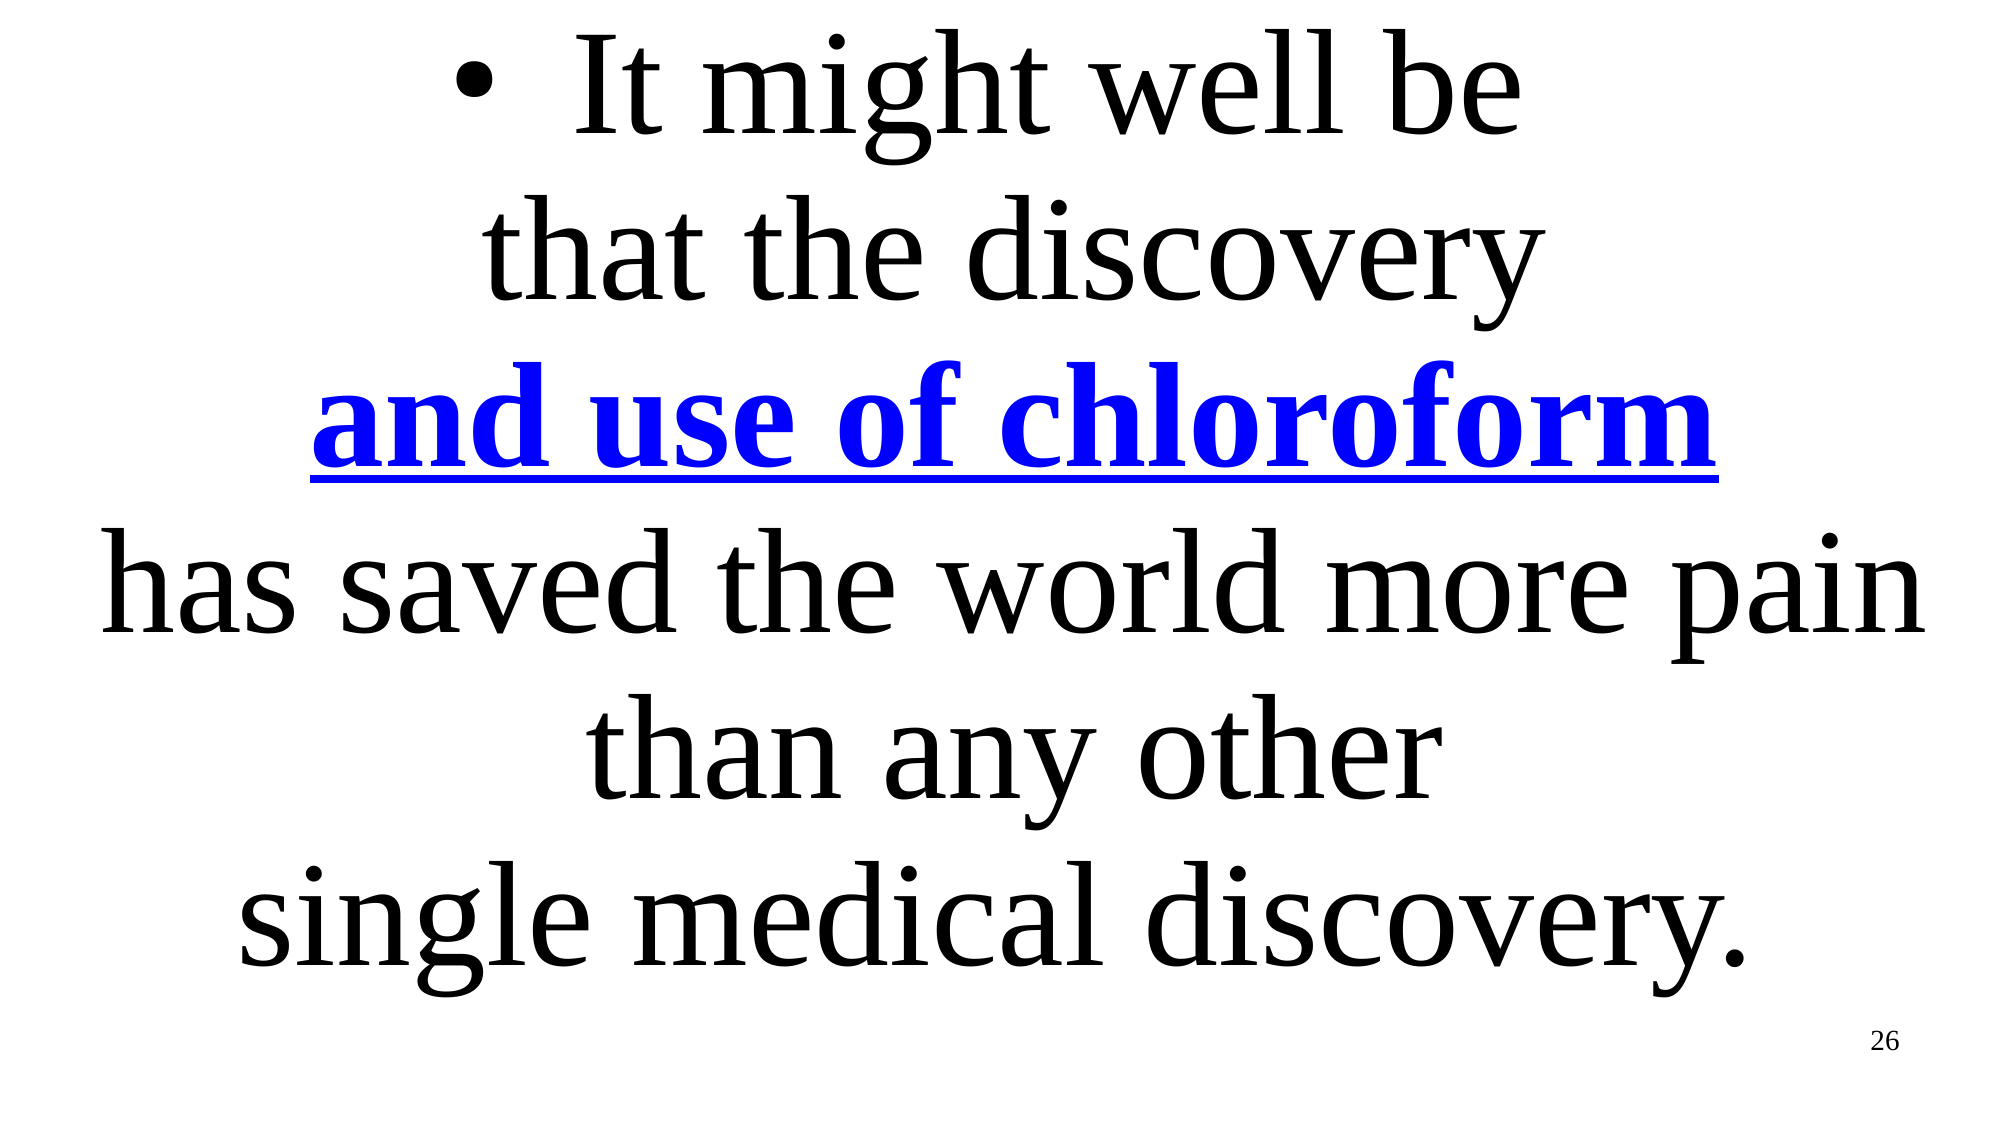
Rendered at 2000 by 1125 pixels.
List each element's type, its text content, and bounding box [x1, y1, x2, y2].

list It might well be that the discovery and use of chloroform has saved the world more pain than any other single medical discovery. [0, 0, 1996, 1123]
